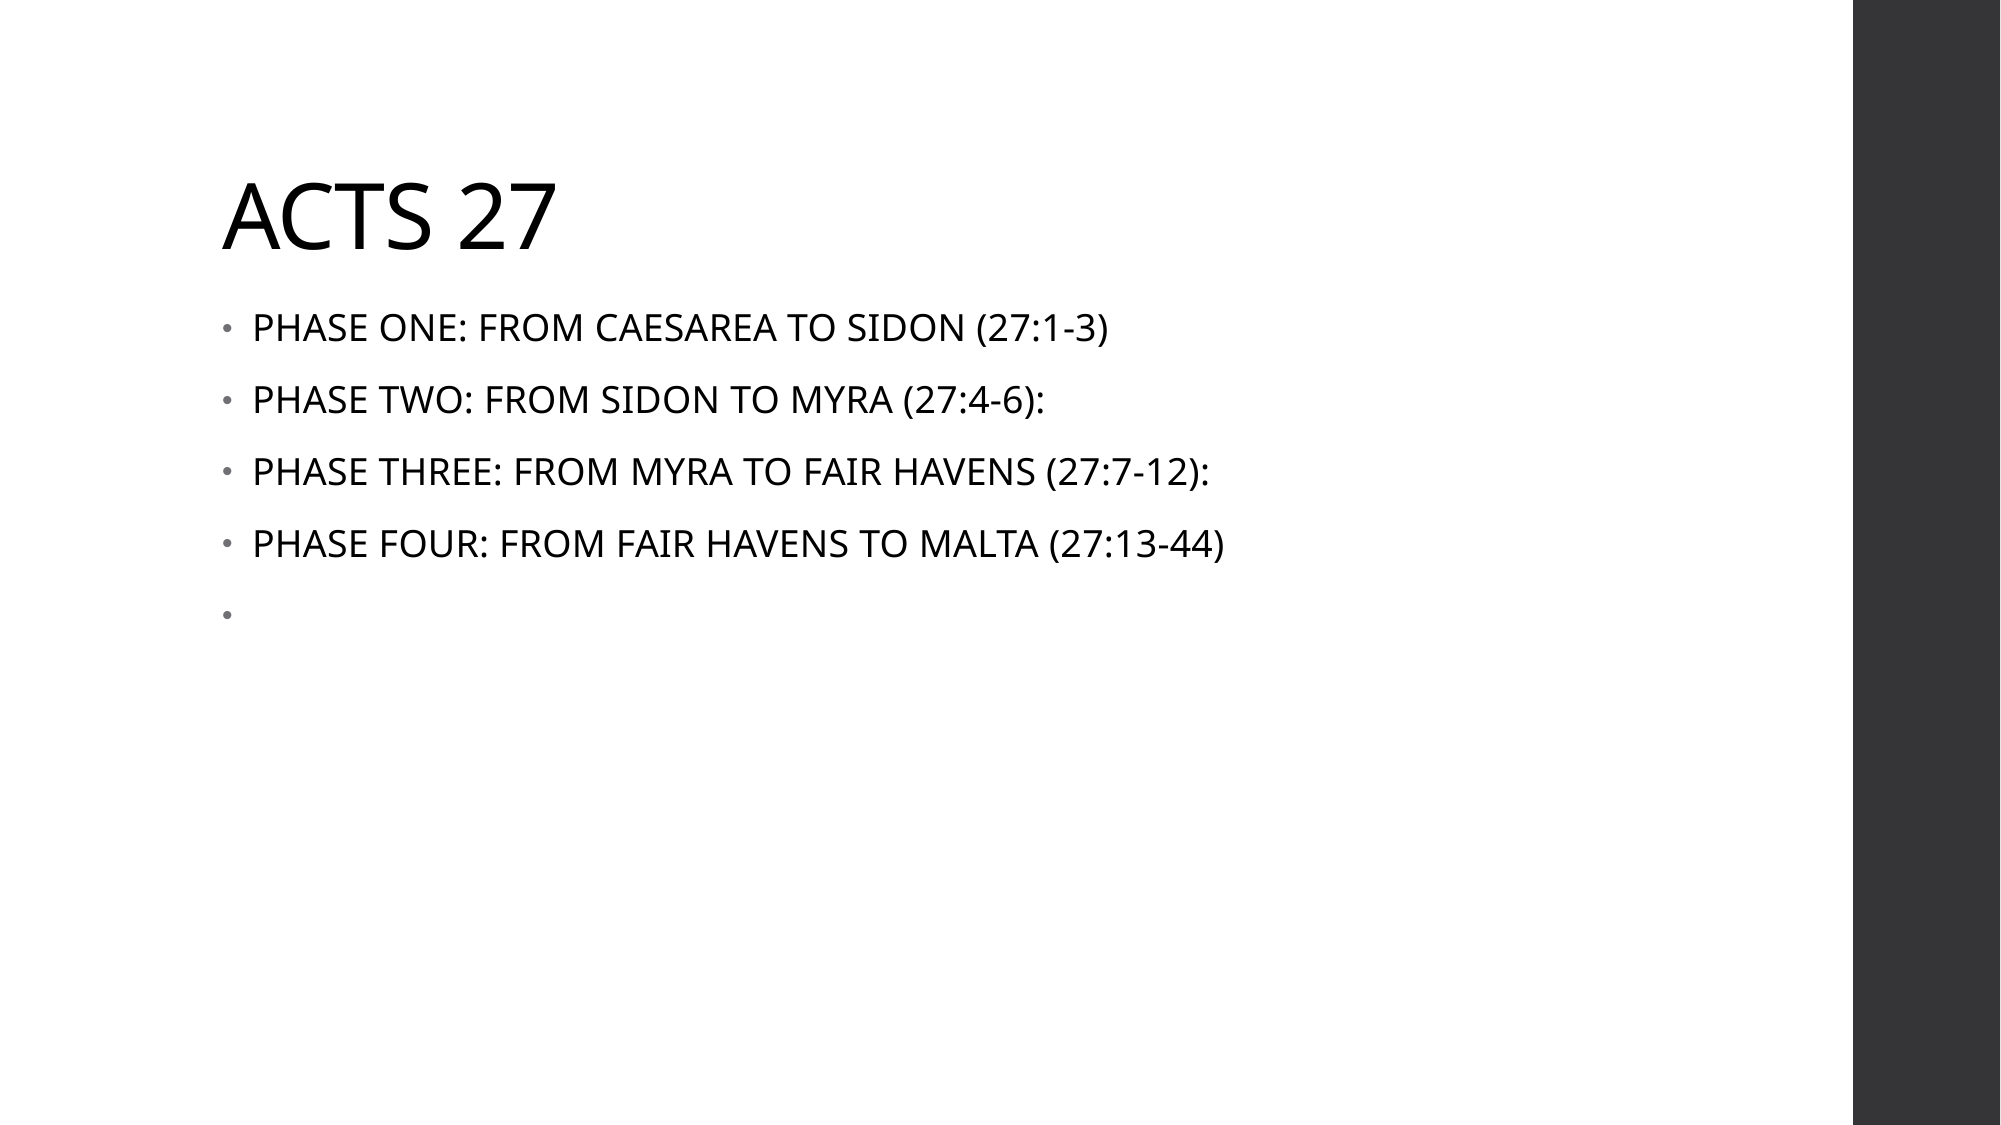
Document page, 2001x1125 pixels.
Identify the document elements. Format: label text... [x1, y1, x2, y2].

title ACTS 27 [206, 60, 1797, 278]
list PHASE ONE: FROM CAESAREA TO SIDON (27:1-3) PHASE TWO: FROM SIDON TO MYRA (27:4-6): PHASE THREE: FROM MYRA TO FAIR HAVENS (27:7-12): PHASE FOUR: FROM FAIR HAVENS TO MALTA (27:13-44) [206, 299, 1617, 1014]
